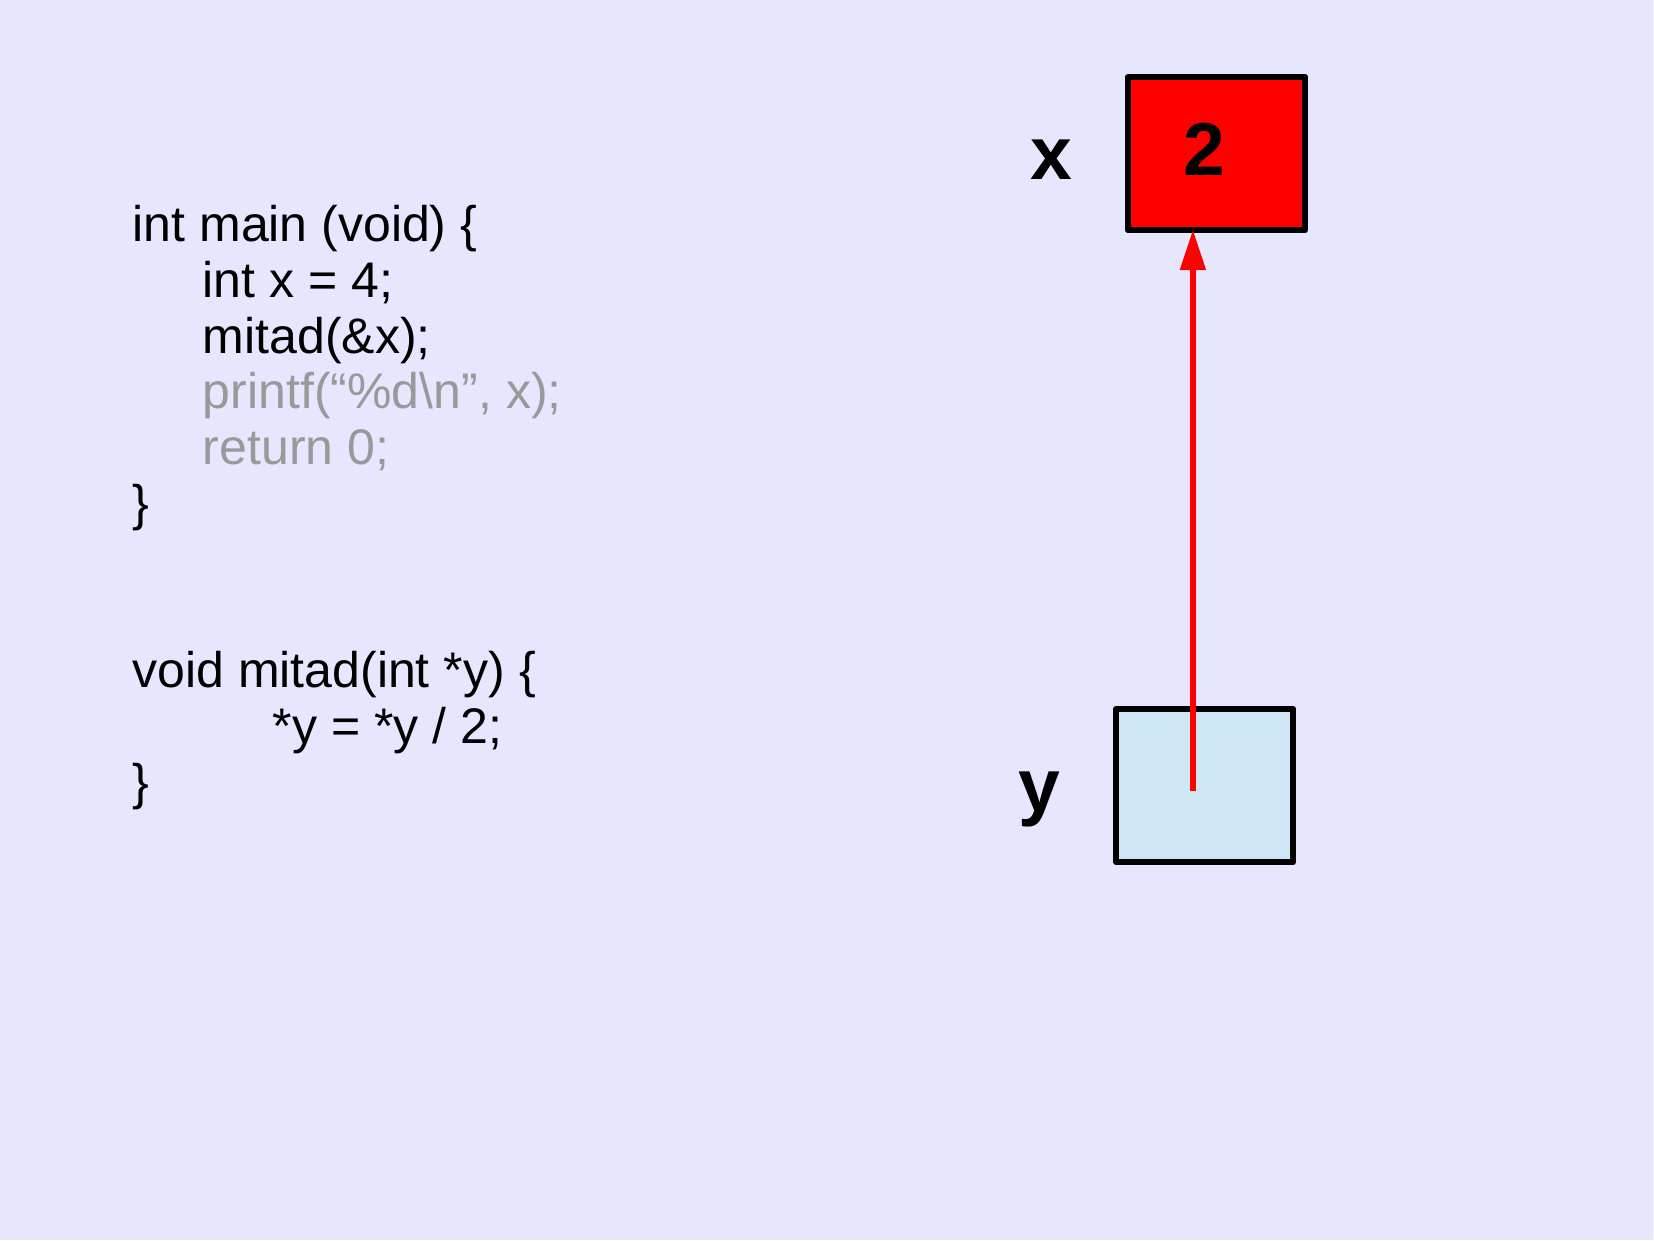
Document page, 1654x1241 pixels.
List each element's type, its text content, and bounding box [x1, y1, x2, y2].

text_box [1127, 76, 1306, 231]
text_box [1116, 708, 1190, 736]
text_box 2 [1169, 100, 1264, 284]
text_box x [1015, 104, 1205, 203]
text_box [1116, 708, 1294, 863]
text_box int main (void) { int x = 4; mitad(&x); printf(“%d\n”, x); return 0; } void mitad(int *y) { *y = *y / 2; } [118, 188, 768, 818]
text_box y [1003, 736, 1193, 835]
text_box [1127, 203, 1169, 231]
